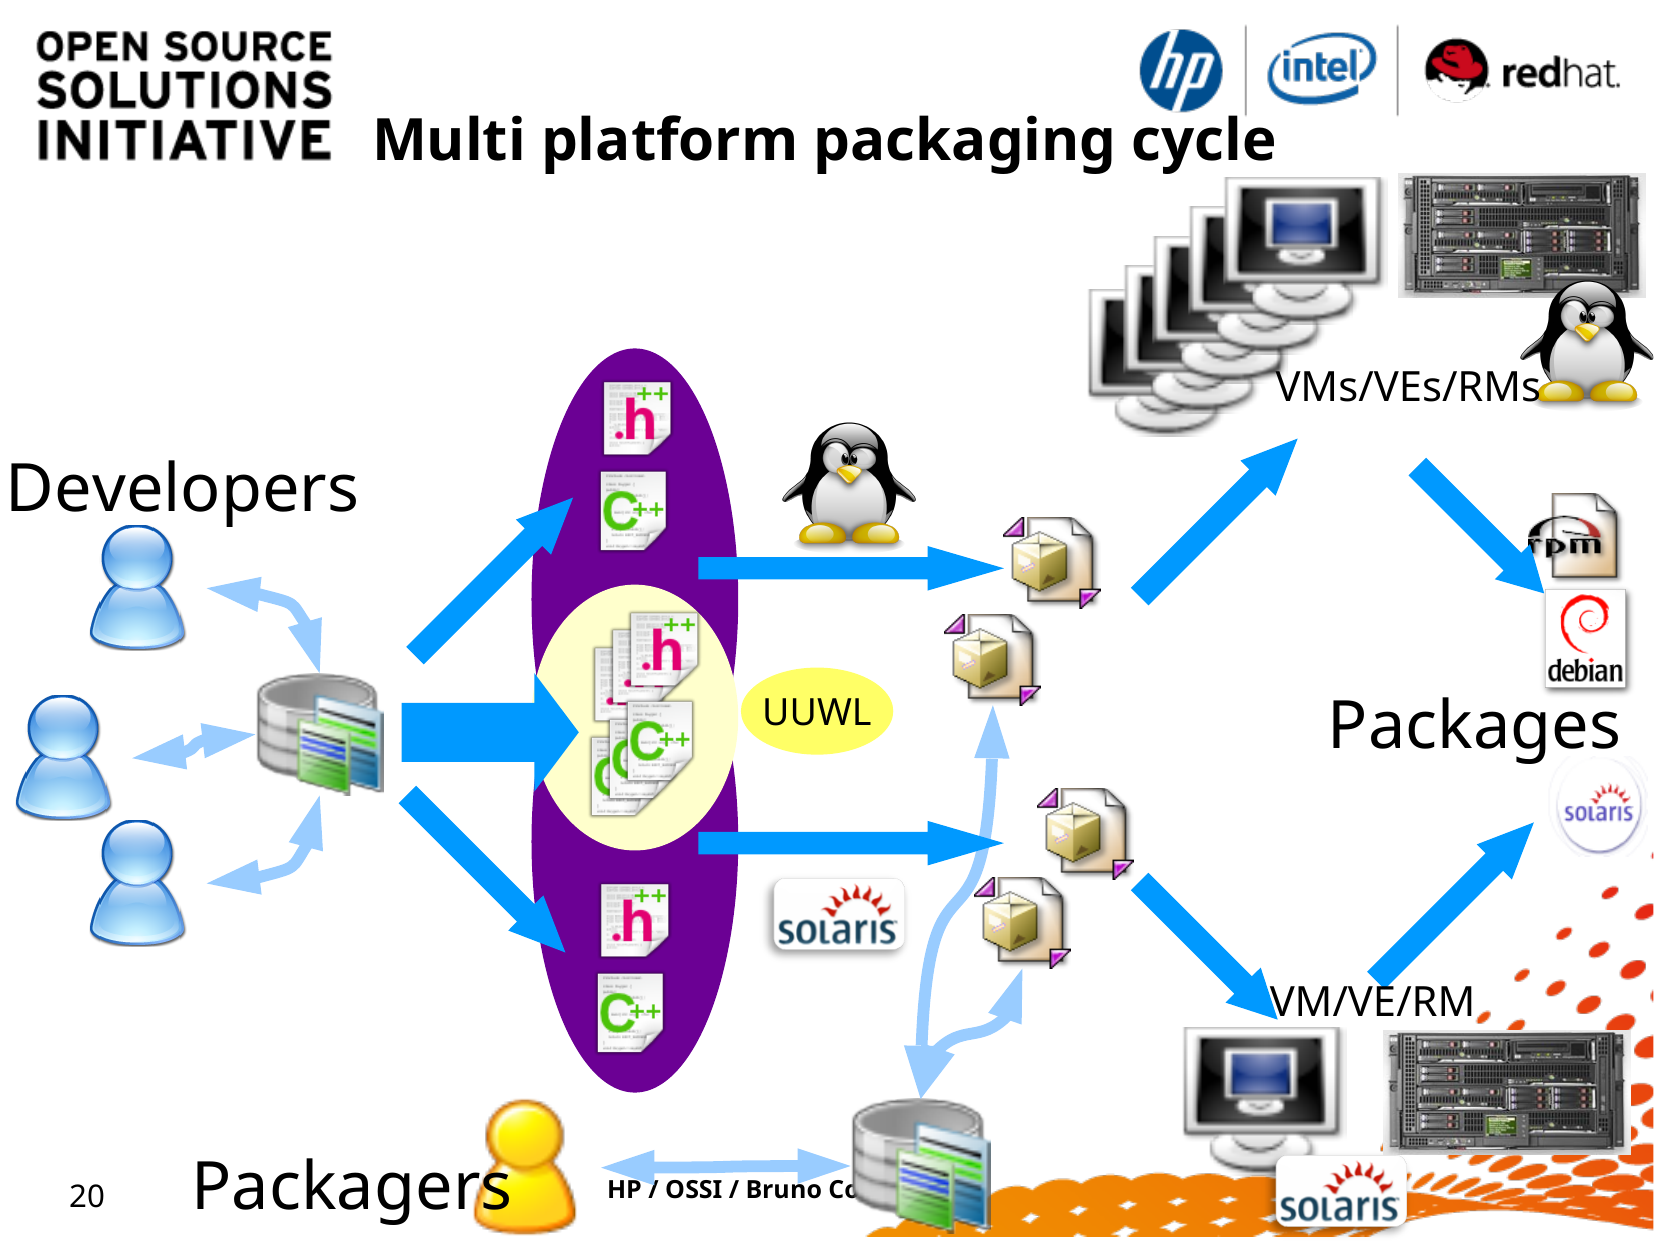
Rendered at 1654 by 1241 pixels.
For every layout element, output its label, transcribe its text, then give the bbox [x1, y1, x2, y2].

text_box VM/VE/RM [1269, 971, 1597, 1058]
text_box UUWL [740, 667, 894, 755]
text_box [1408, 457, 1545, 594]
text_box Packages [1327, 676, 1654, 783]
text_box [398, 348, 1004, 1093]
text_box Packagers [191, 1138, 477, 1238]
text_box VMs/VEs/RMs [1275, 357, 1603, 443]
picture [0, 0, 1654, 1241]
text_box [1130, 872, 1269, 1017]
text_box [1367, 822, 1534, 971]
text_box [1130, 443, 1296, 606]
text_box Developers [5, 439, 333, 526]
title Multi platform packaging cycle [372, 59, 1453, 221]
